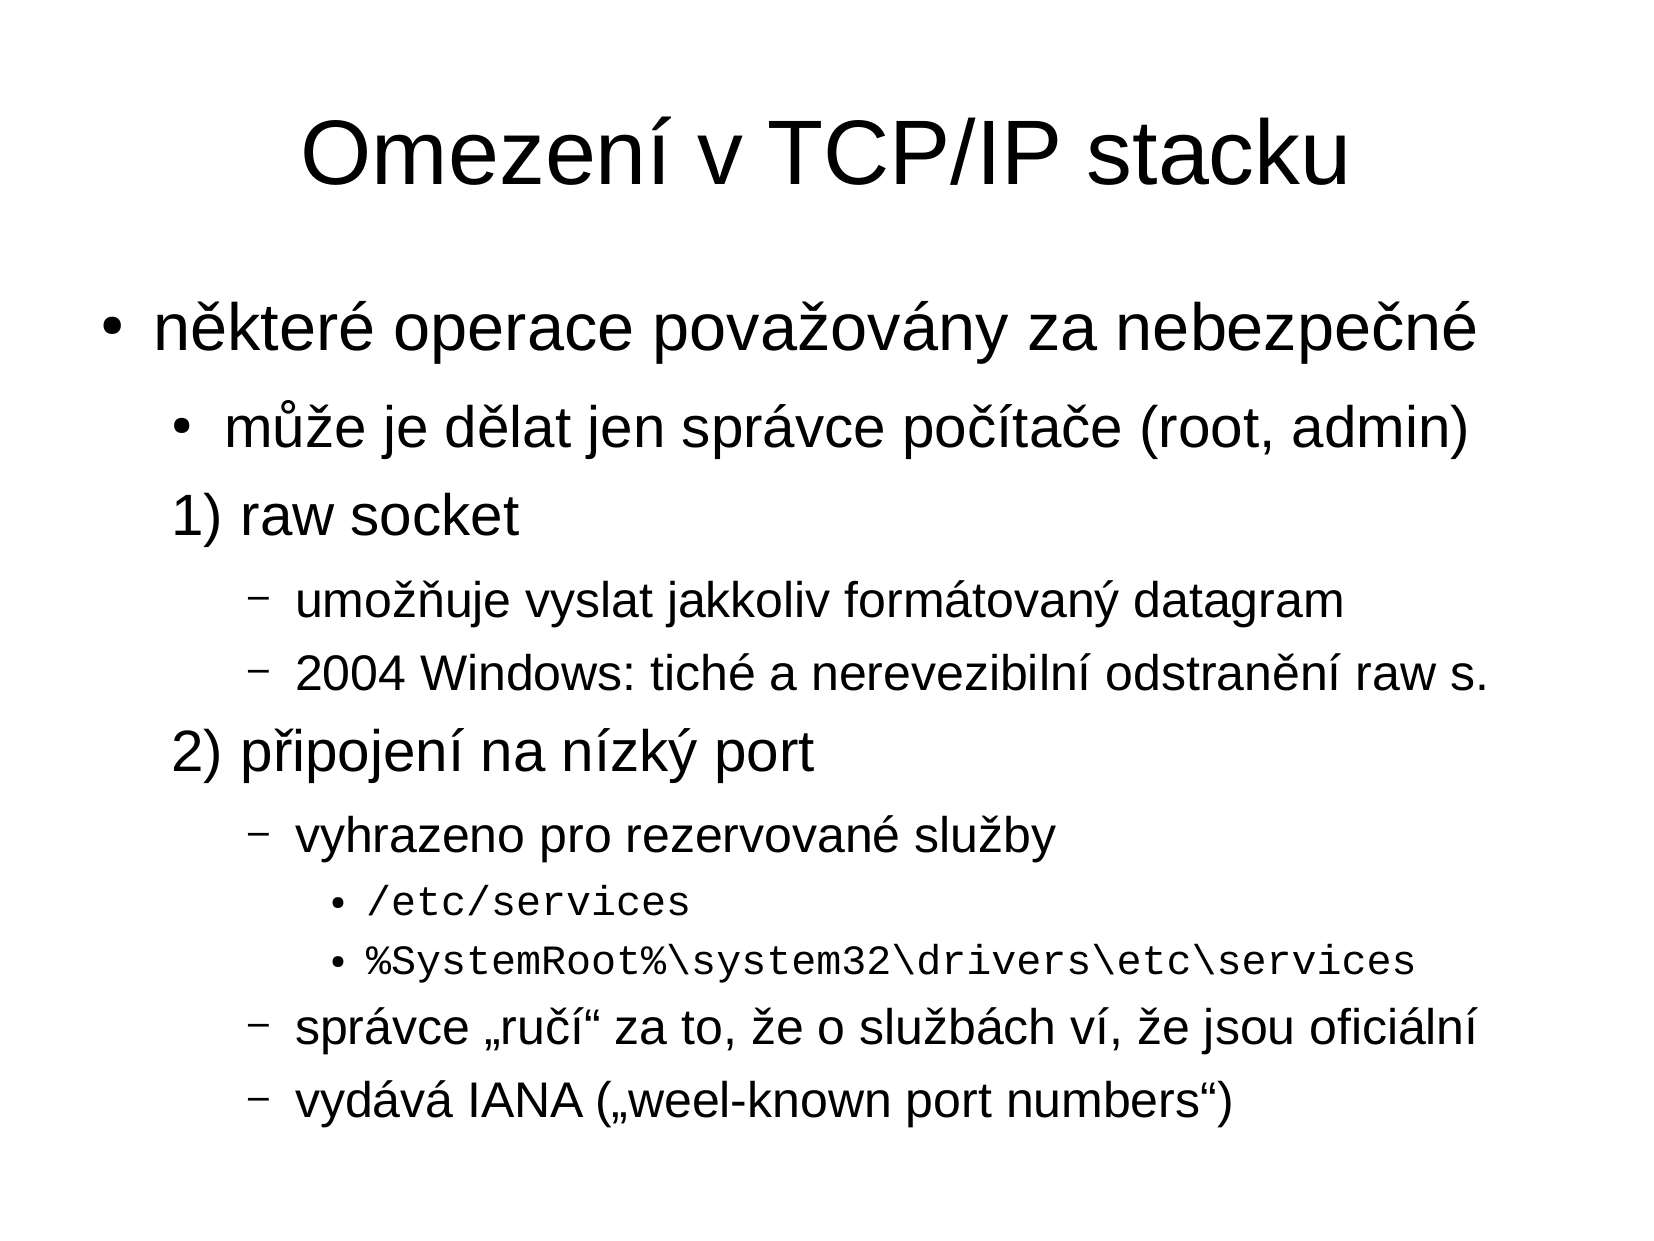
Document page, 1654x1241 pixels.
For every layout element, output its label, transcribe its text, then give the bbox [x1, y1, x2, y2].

title Omezení v TCP/IP stacku [82, 56, 1571, 250]
list některé operace považovány za nebezpečné může je dělat jen správce počítače (root, admin) raw socket umožňuje vyslat jakkoliv formátovaný datagram 2004 Windows: tiché a nerevezibilní odstranění raw s. připojení na nízký port vyhrazeno pro rezervované služby /etc/services %SystemRoot%\system32\drivers\etc\services správce „ručí“ za to, že o službách ví, že jsou oficiální vydává IANA („weel-known port numbers“) [82, 290, 1571, 1129]
